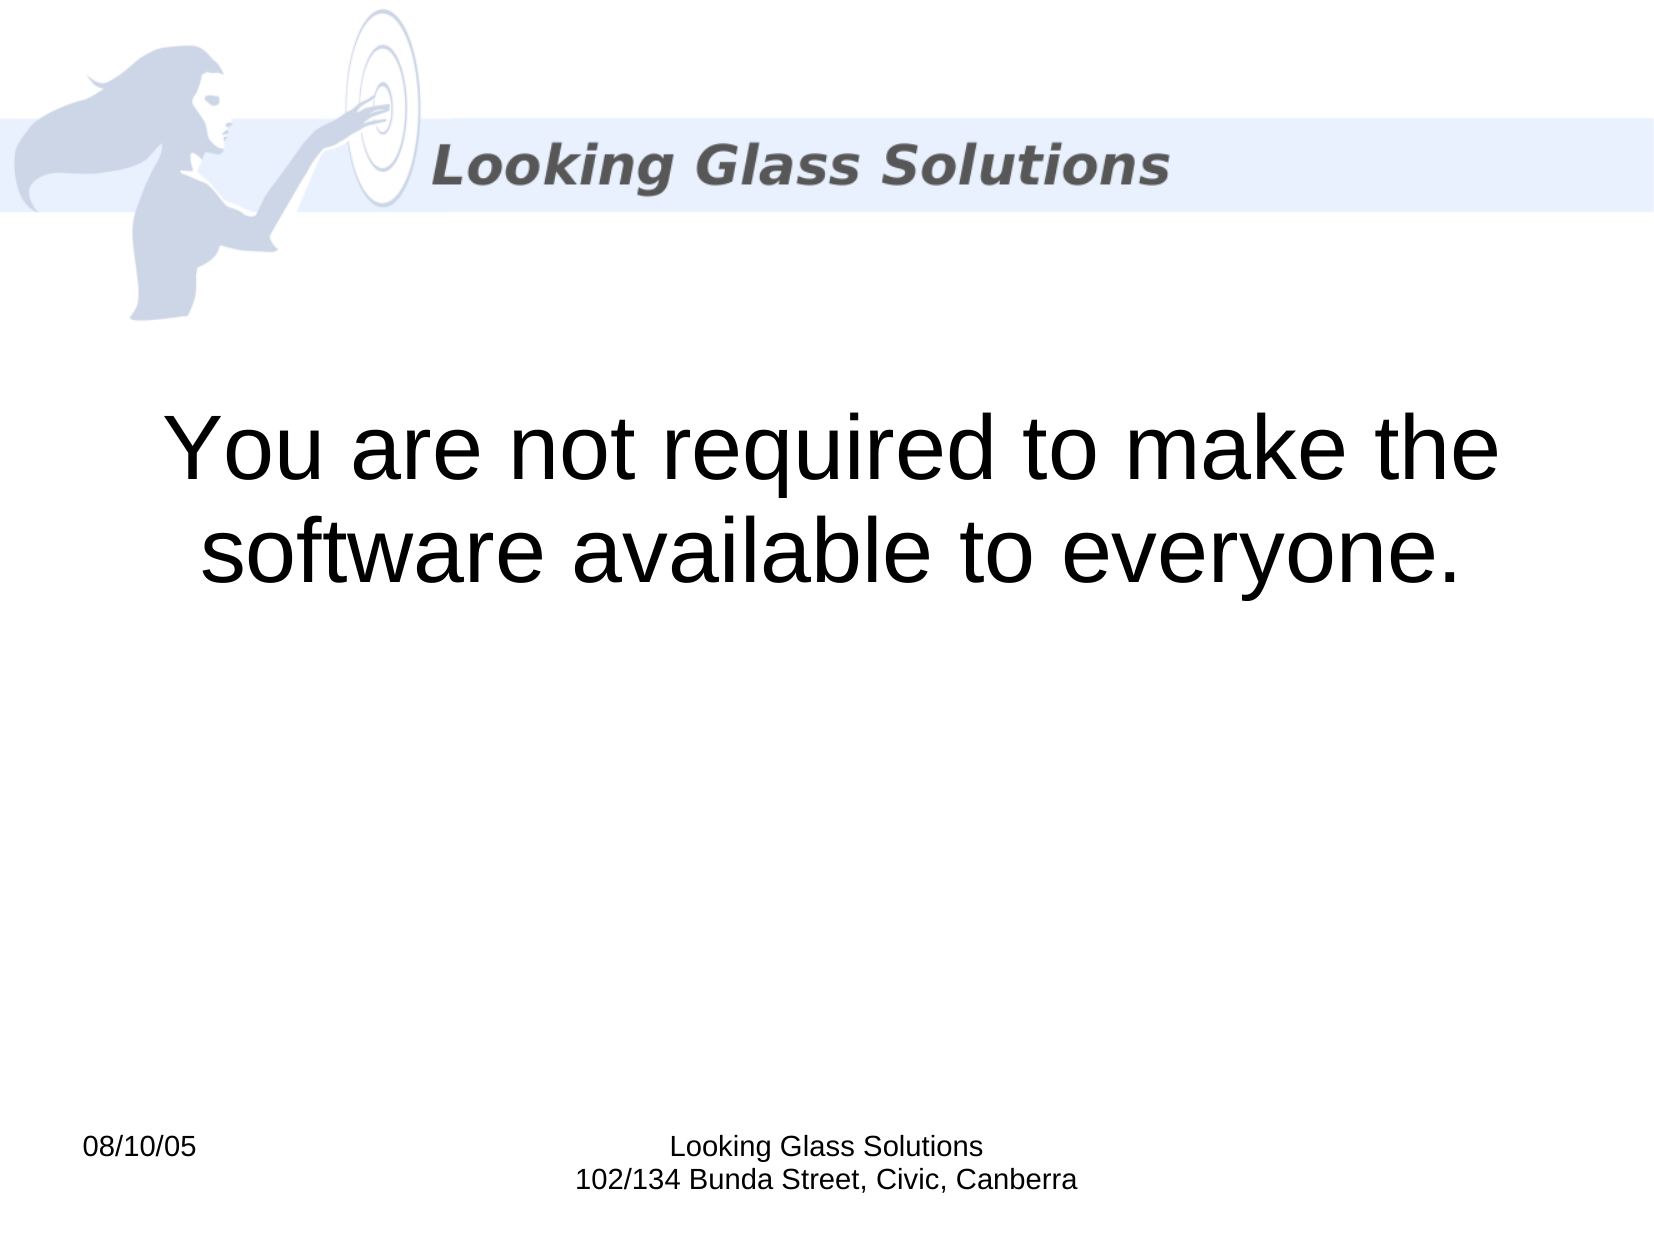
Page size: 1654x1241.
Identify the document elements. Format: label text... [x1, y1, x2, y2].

picture [0, 0, 1654, 325]
title You are not required to make the software available to everyone. [88, 395, 1577, 603]
